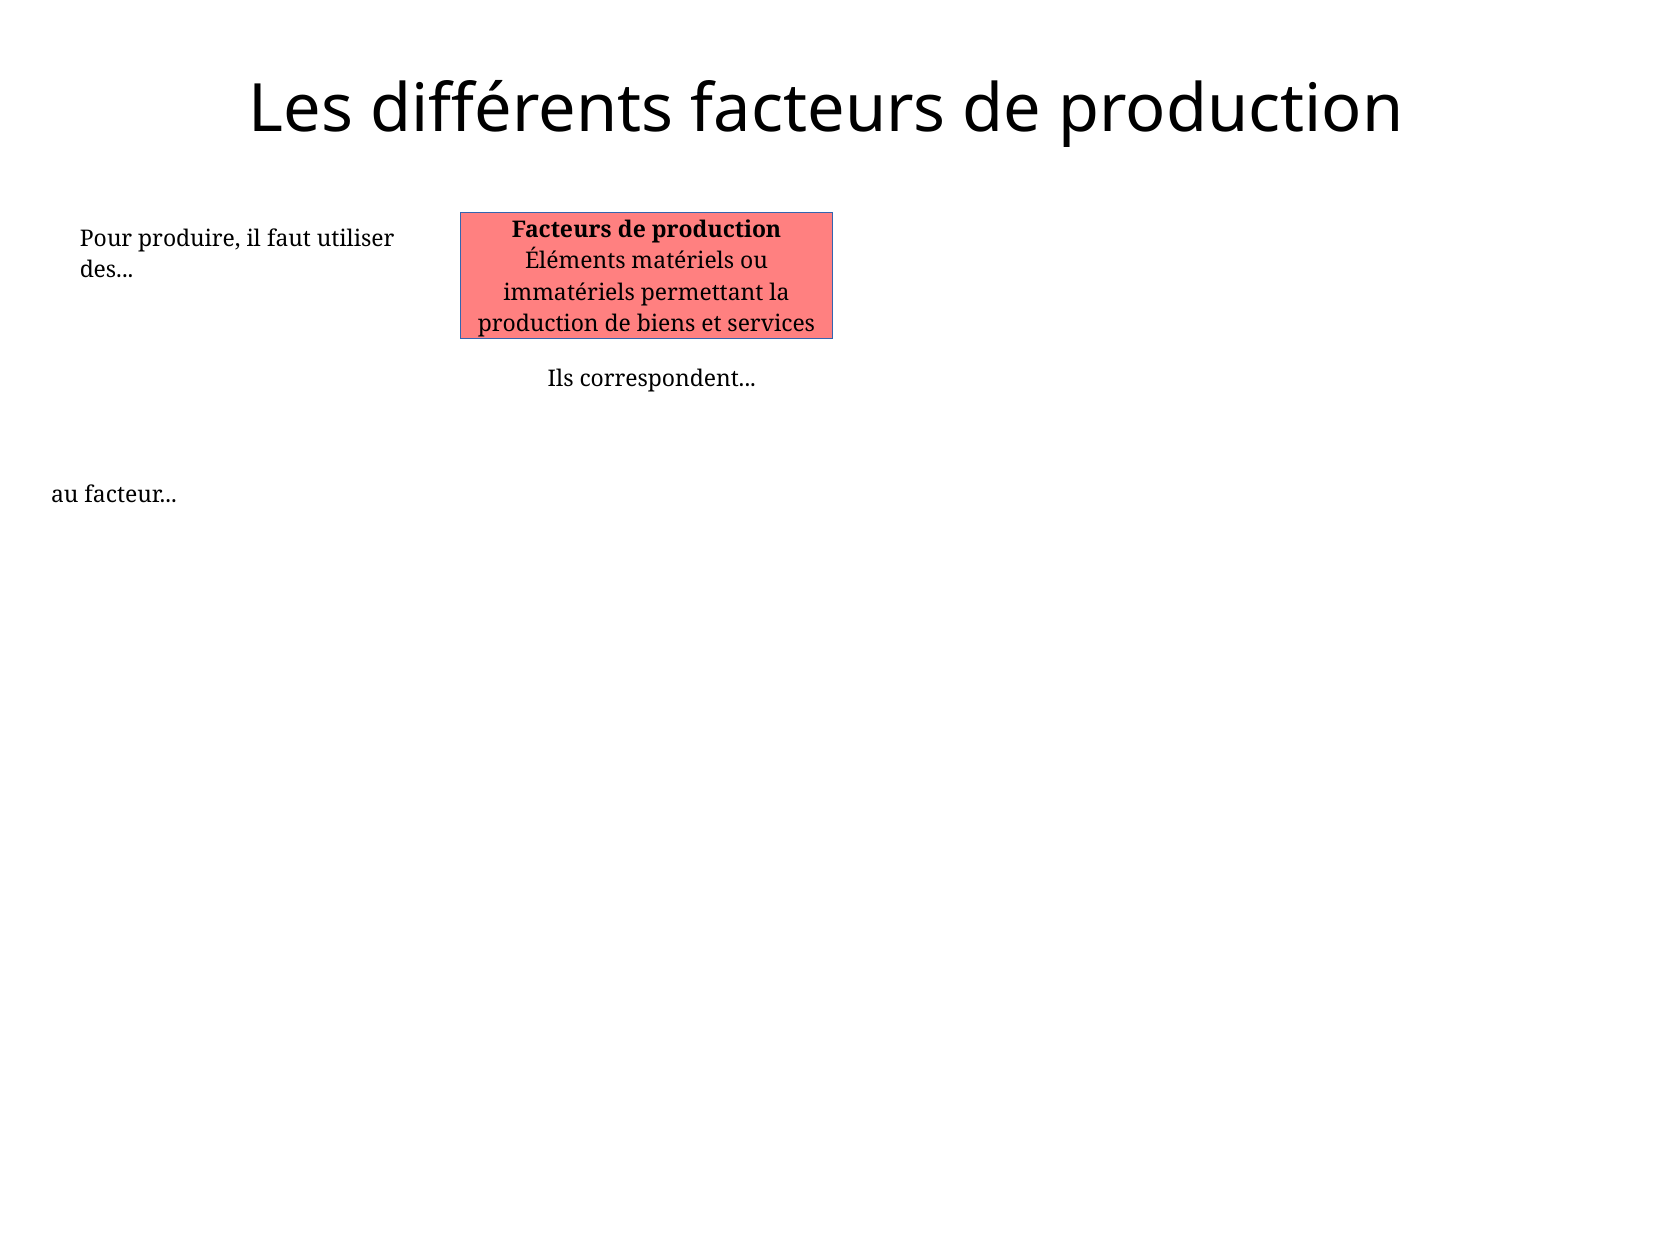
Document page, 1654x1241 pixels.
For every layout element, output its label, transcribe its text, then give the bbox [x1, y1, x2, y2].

text_box au facteur... [36, 470, 208, 524]
title Les différents facteurs de production [82, 46, 1571, 166]
text_box Facteurs de production Éléments matériels ou immatériels permettant la production de biens et services [460, 212, 833, 339]
text_box Pour produire, il faut utiliser des... [64, 214, 455, 272]
text_box Ils correspondent... [532, 354, 767, 408]
